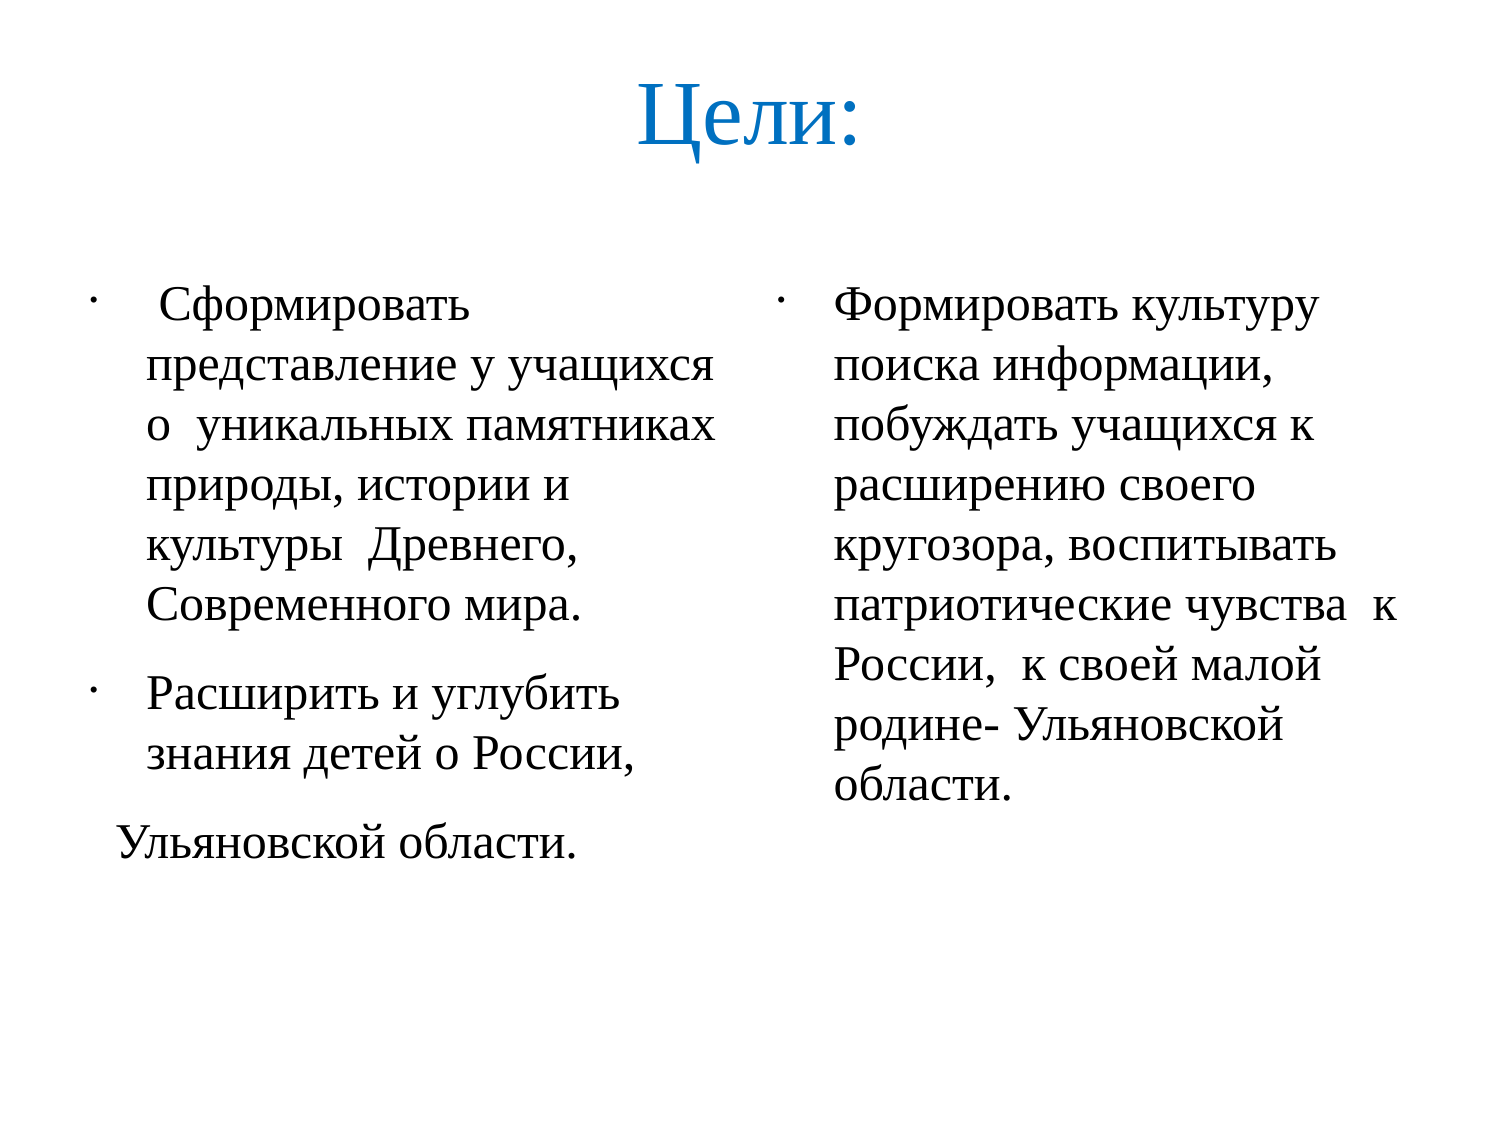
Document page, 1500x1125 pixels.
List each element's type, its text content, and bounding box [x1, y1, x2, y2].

title Цели: [75, 45, 1425, 233]
list Сформировать представление у учащихся о уникальных памятниках природы, истории и культуры Древнего, Современного мира. Расширить и углубить знания детей о России, Ульяновской области. [75, 262, 738, 1005]
list Формировать культуру поиска информации, побуждать учащихся к расширению своего кругозора, воспитывать патриотические чувства к России, к своей малой родине- Ульяновской области. [762, 262, 1425, 1005]
